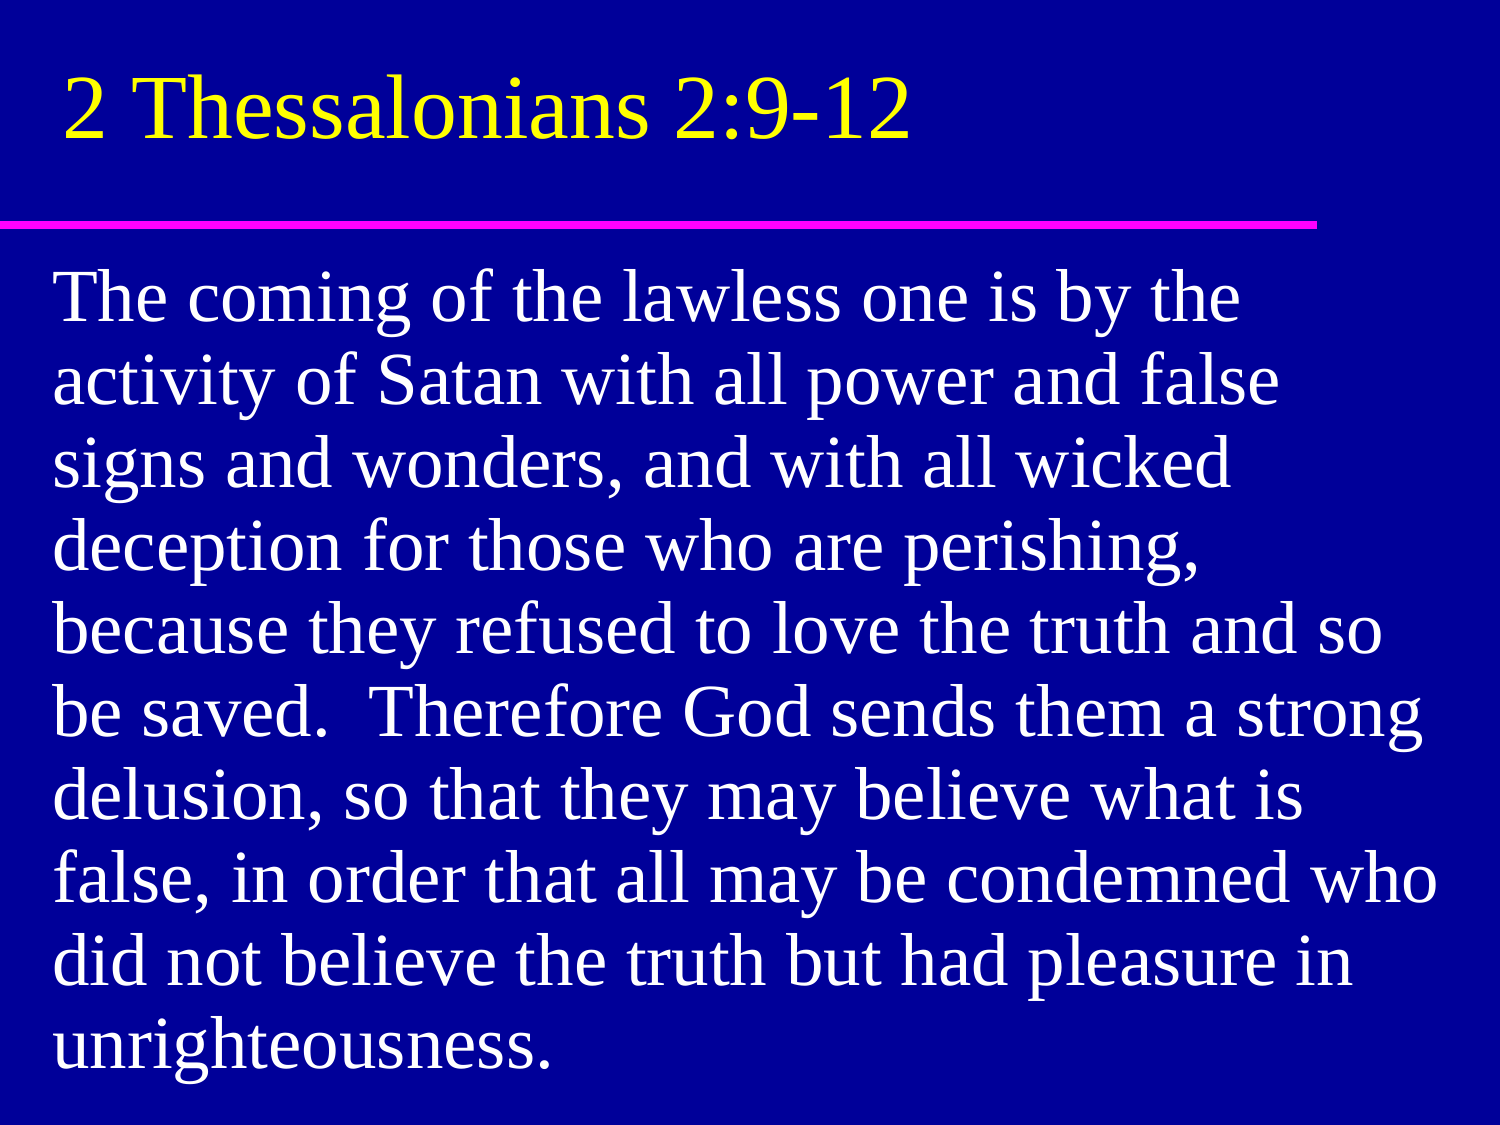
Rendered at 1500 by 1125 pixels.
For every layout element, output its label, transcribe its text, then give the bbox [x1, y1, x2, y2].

text_box The coming of the lawless one is by the activity of Satan with all power and false signs and wonders, and with all wicked deception for those who are perishing, because they refused to love the truth and so be saved. Therefore God sends them a strong delusion, so that they may believe what is false, in order that all may be condemned who did not believe the truth but had pleasure in unrighteousness. [37, 247, 1463, 1093]
title 2 Thessalonians 2:9-12 [62, 0, 1338, 225]
